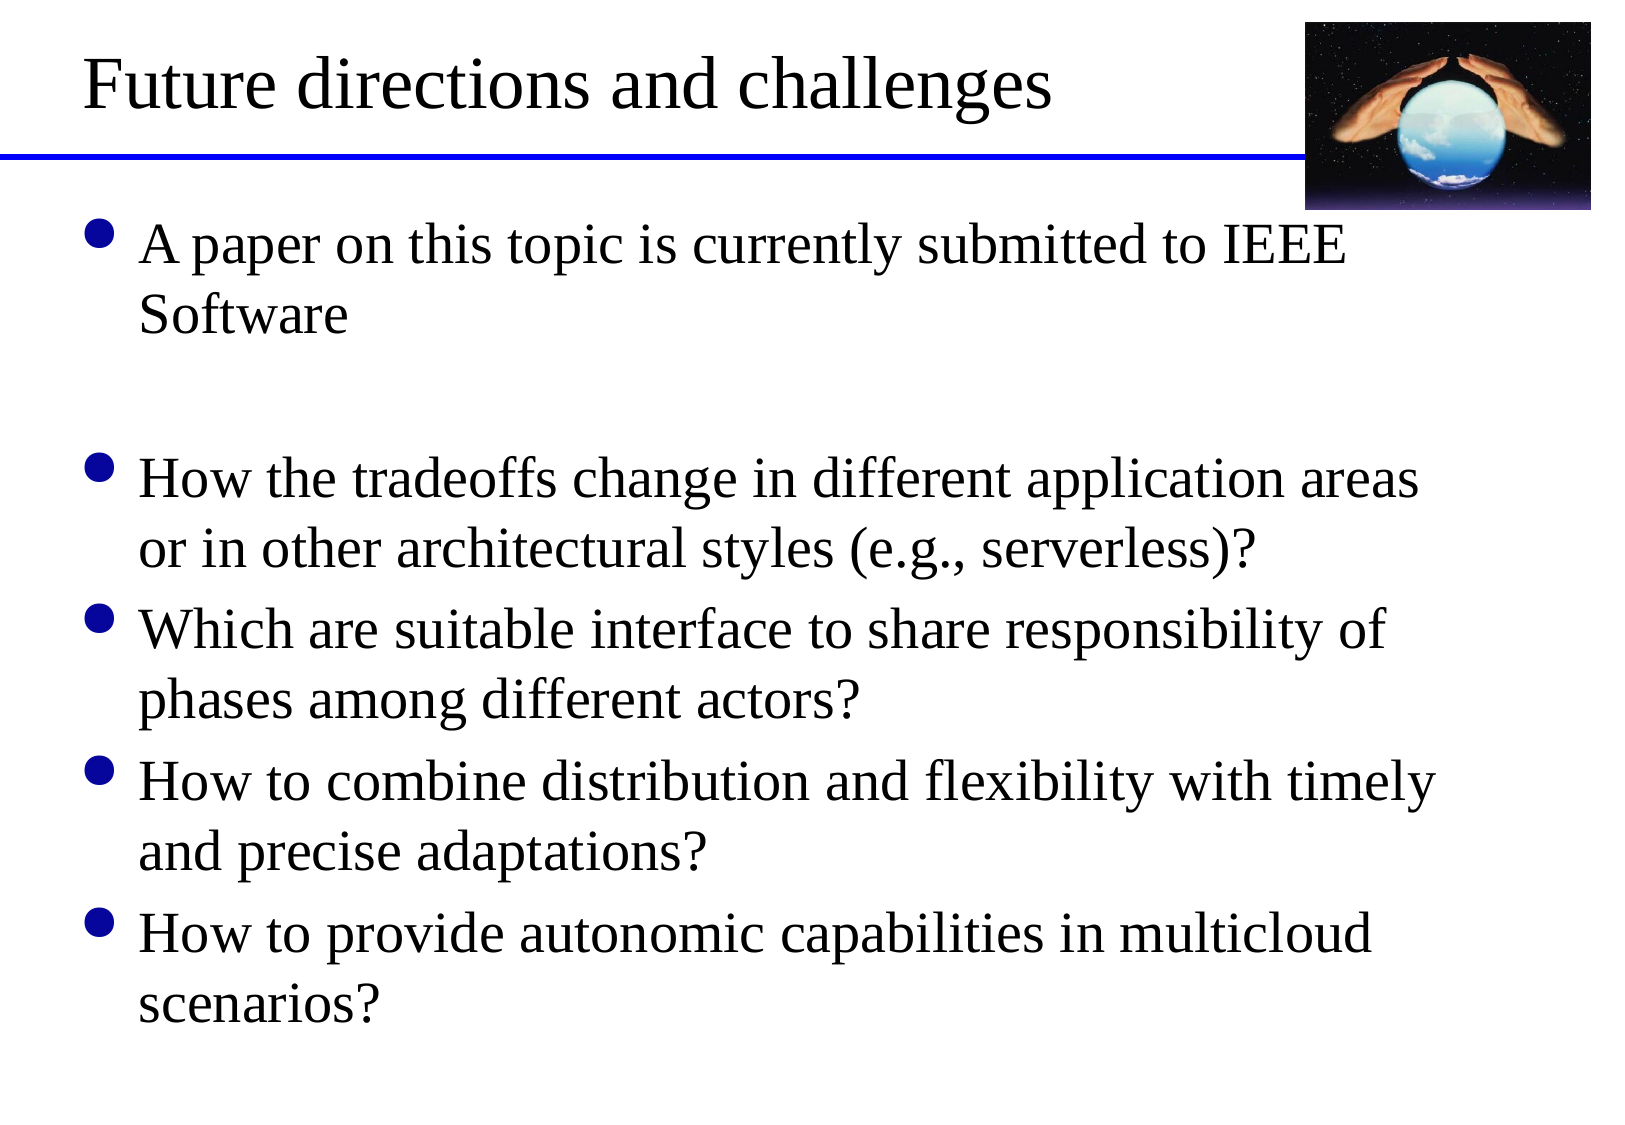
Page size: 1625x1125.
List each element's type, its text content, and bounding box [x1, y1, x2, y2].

title Future directions and challenges [67, 27, 1305, 131]
list A paper on this topic is currently submitted to IEEE Software How the tradeoffs change in different application areas or in other architectural styles (e.g., serverless)? Which are suitable interface to share responsibility of phases among different actors? How to combine distribution and flexibility with timely and precise adaptations? How to provide autonomic capabilities in multicloud scenarios? [67, 198, 1478, 1061]
picture [1305, 22, 1591, 211]
